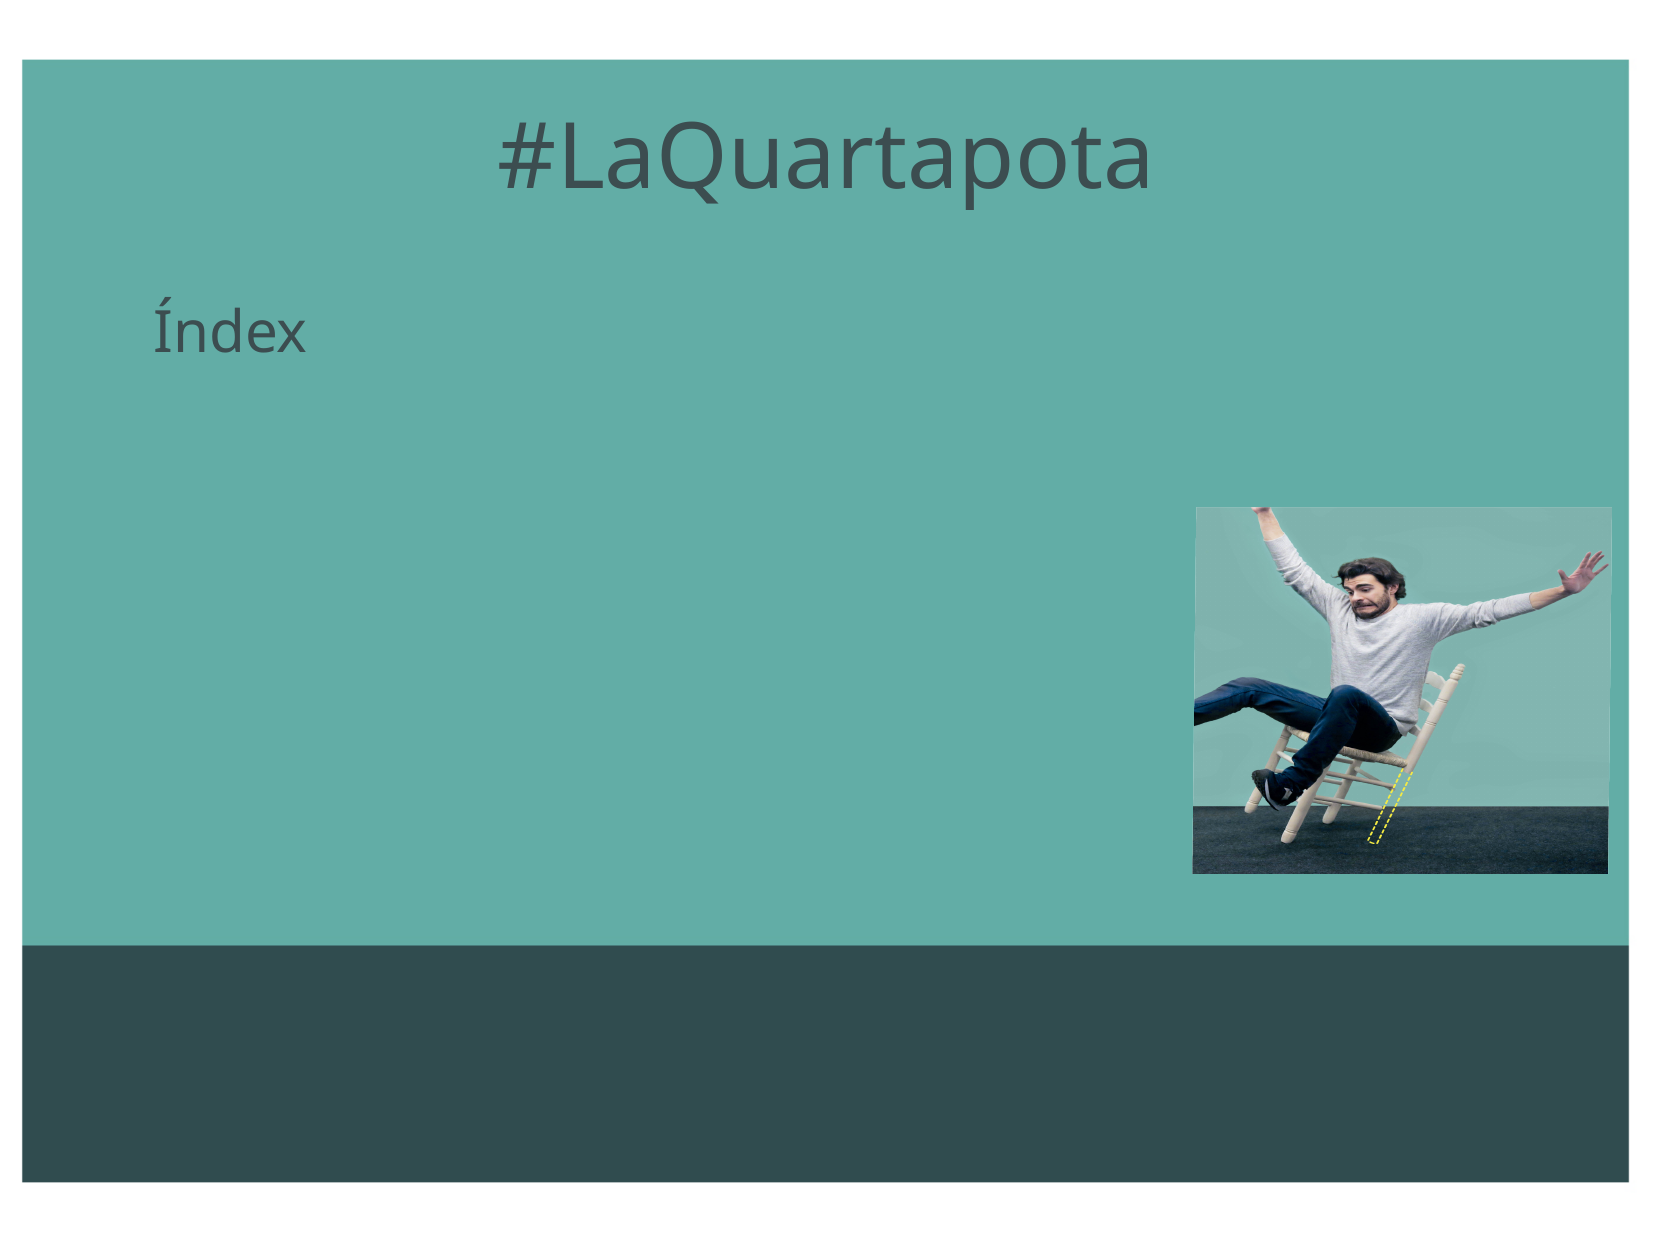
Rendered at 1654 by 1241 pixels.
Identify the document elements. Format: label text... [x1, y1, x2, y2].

picture [0, 0, 1654, 1241]
title #LaQuartapota [82, 49, 1571, 257]
list Índex [82, 290, 1571, 1010]
